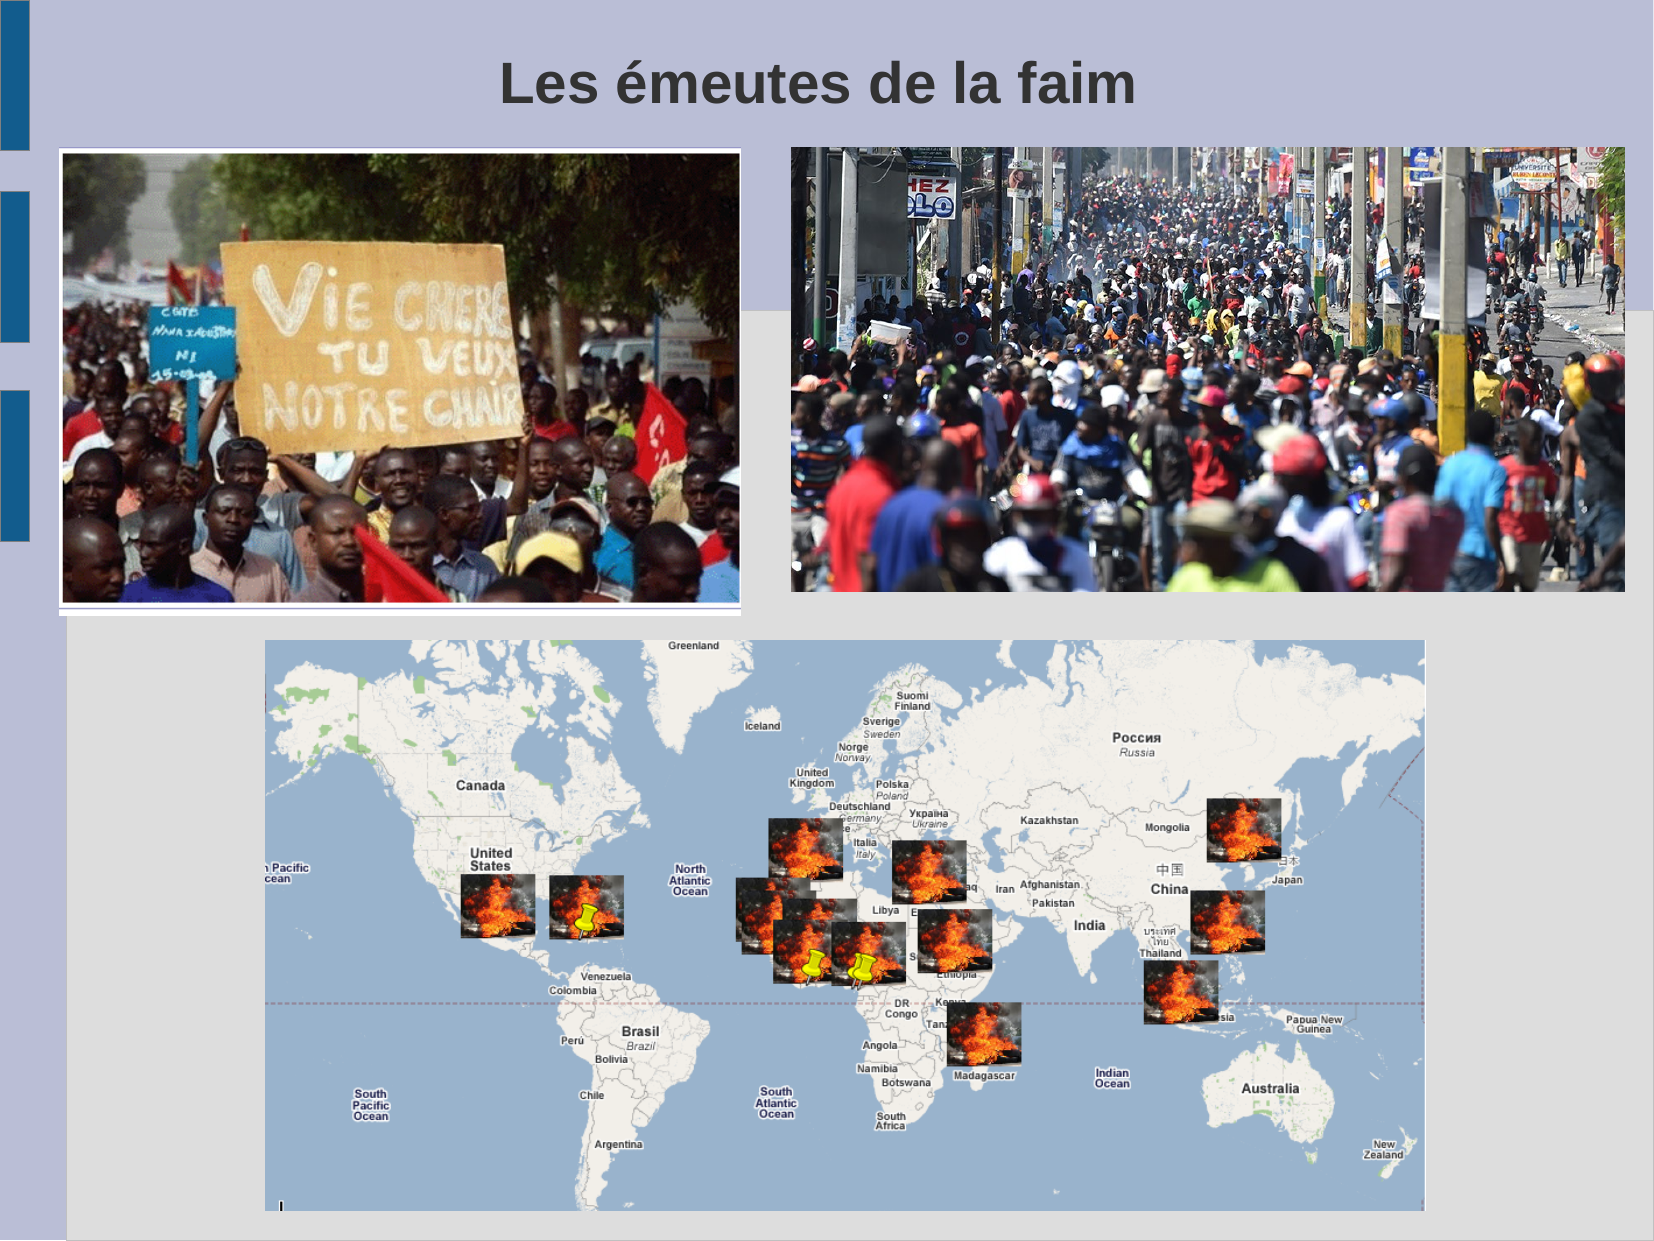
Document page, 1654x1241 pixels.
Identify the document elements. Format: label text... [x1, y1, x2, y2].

picture [265, 640, 1426, 1211]
picture [59, 147, 741, 616]
title Les émeutes de la faim [82, 49, 1571, 119]
picture [791, 147, 1625, 592]
